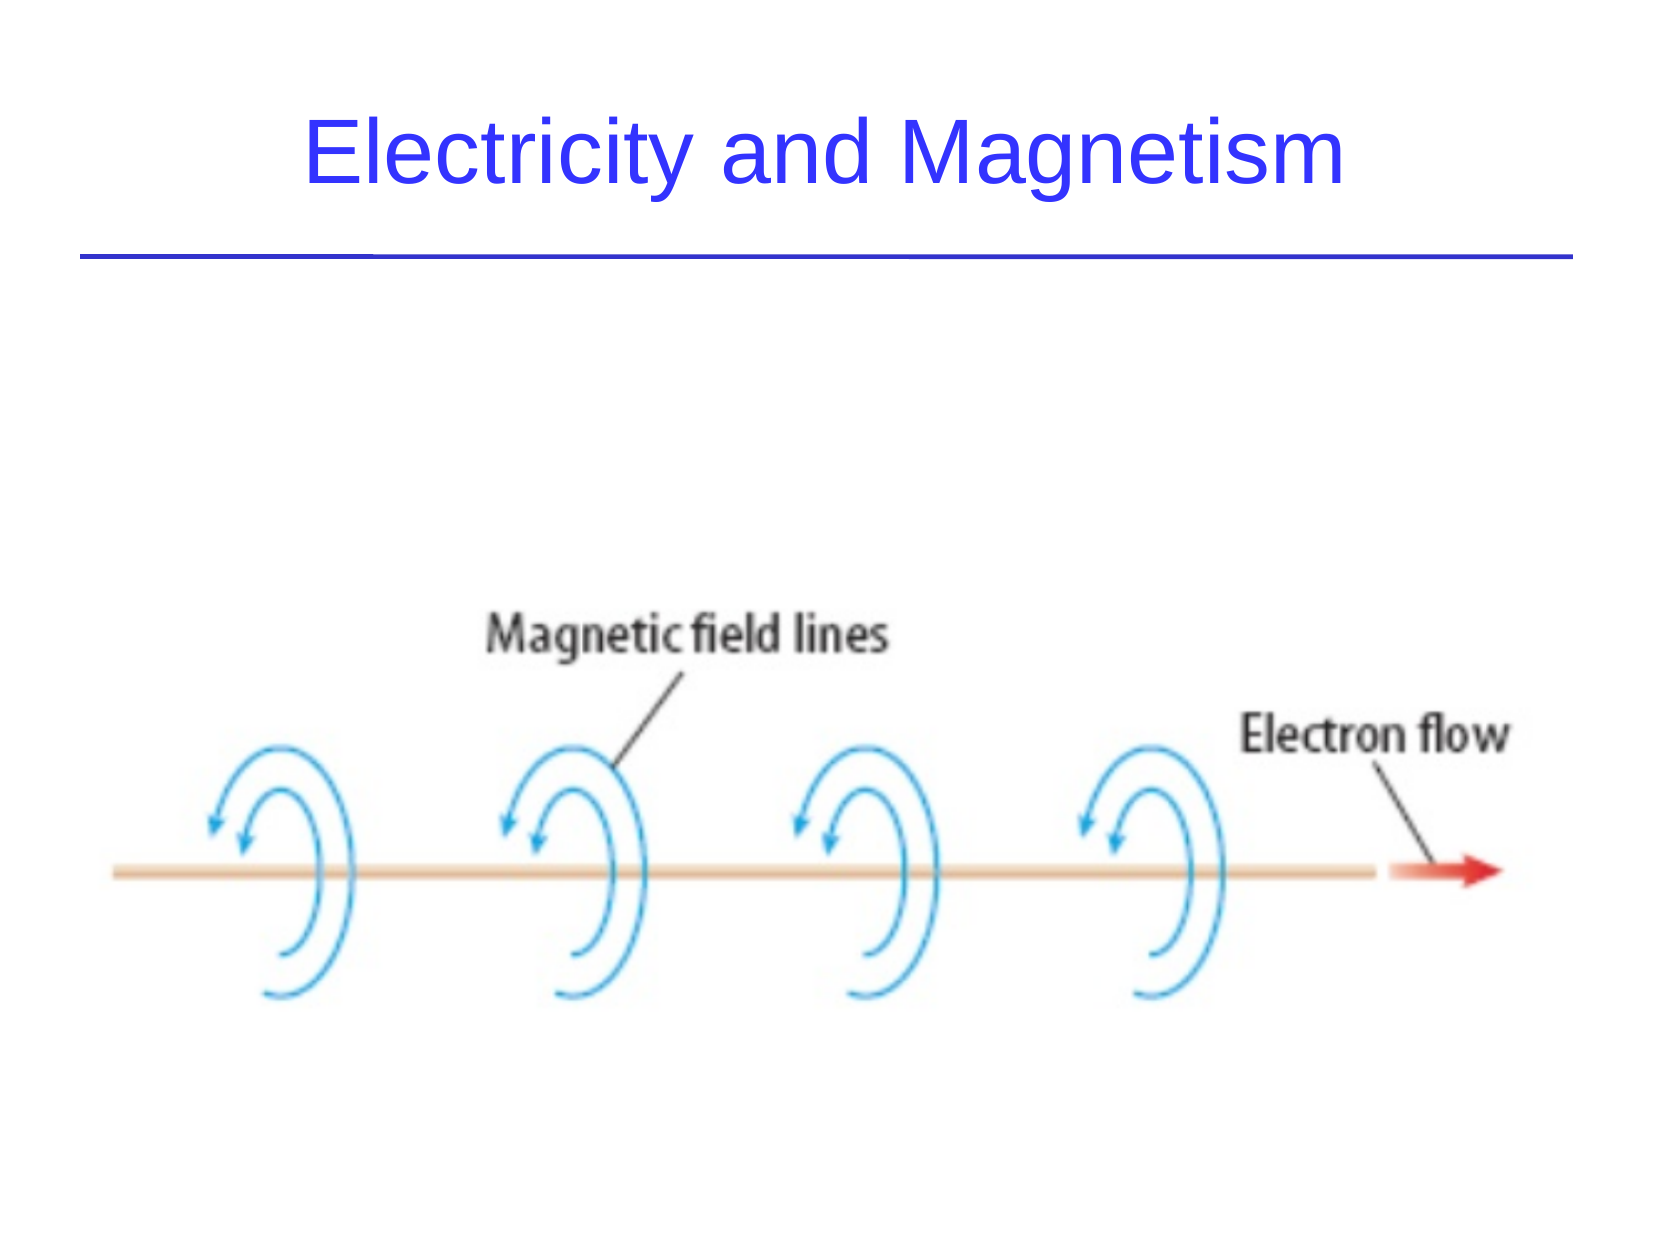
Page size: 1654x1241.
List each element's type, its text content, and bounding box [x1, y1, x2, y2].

title Electricity and Magnetism [82, 49, 1569, 255]
picture [82, 584, 1570, 1042]
